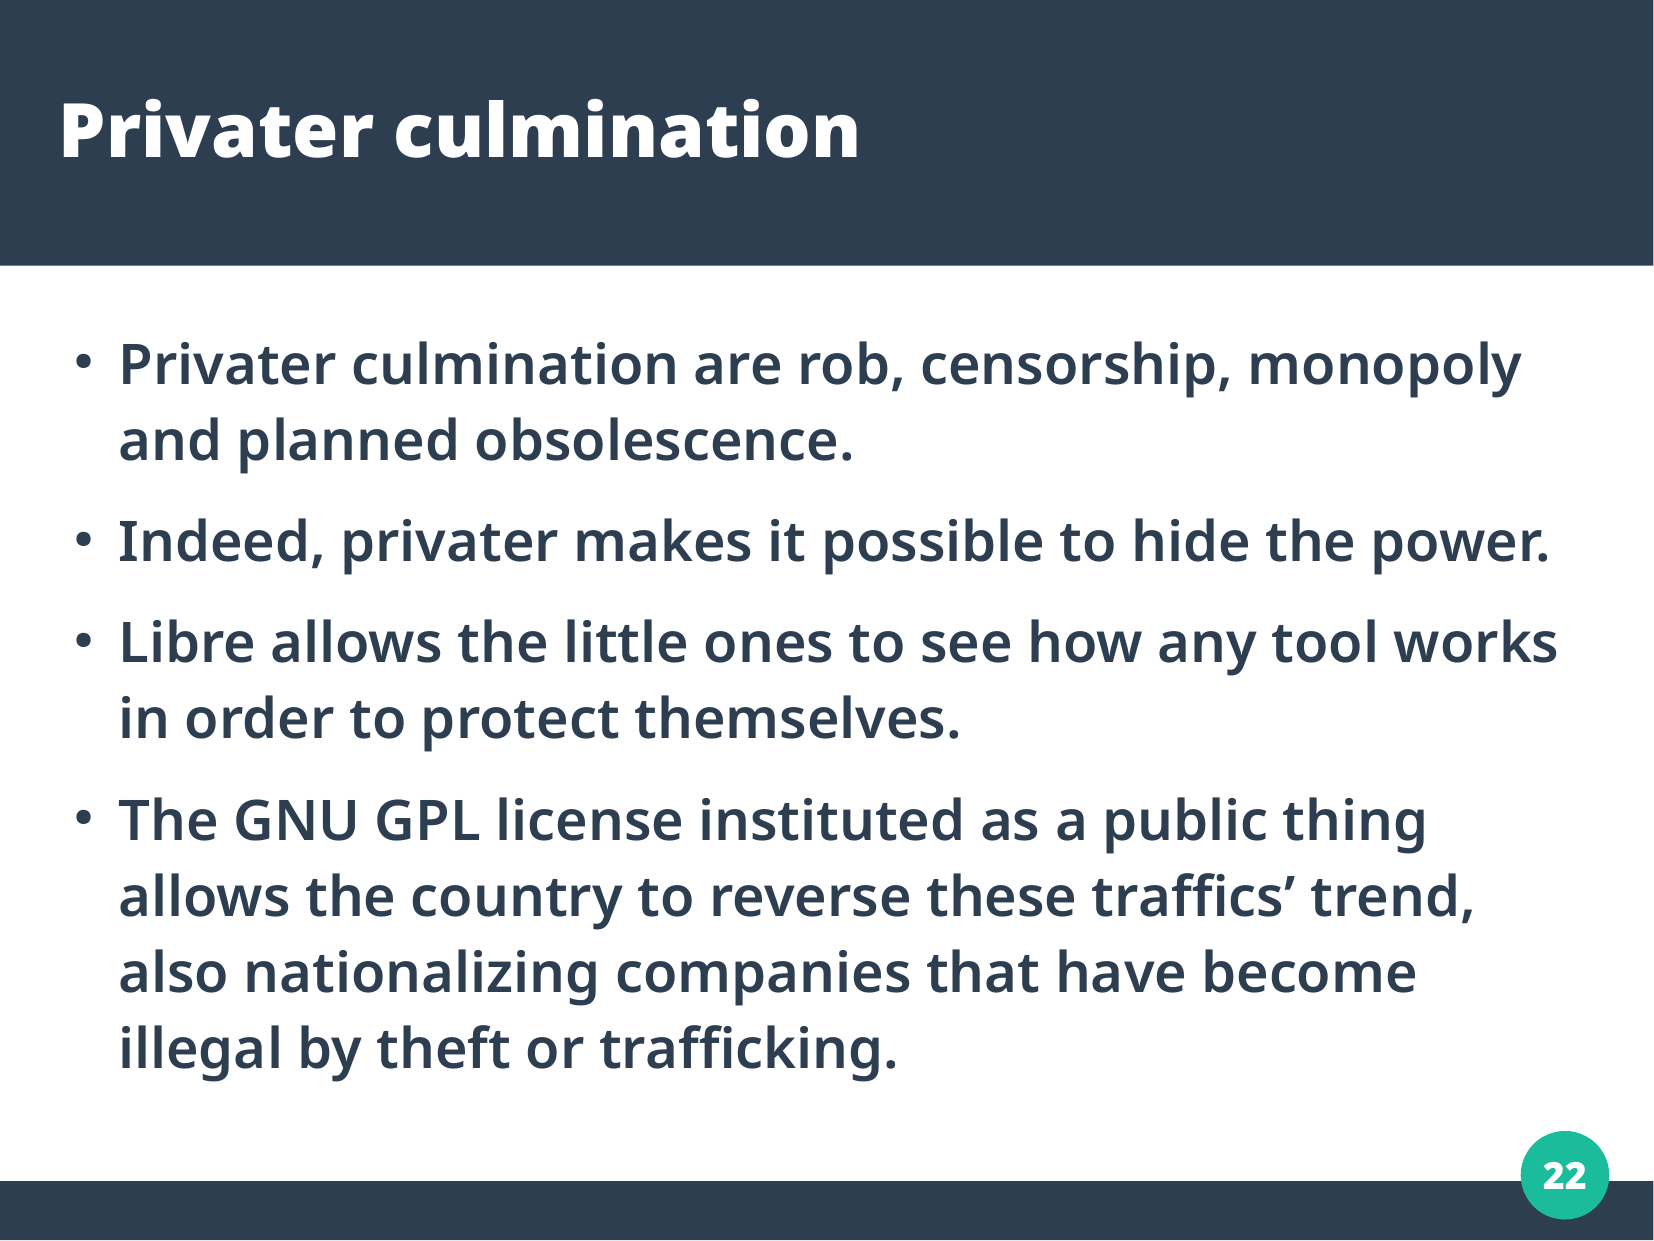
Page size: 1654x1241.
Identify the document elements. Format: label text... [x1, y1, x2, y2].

list Privater culmination are rob, censorship, monopoly and planned obsolescence. Indeed, privater makes it possible to hide the power. Libre allows the little ones to see how any tool works in order to protect themselves. The GNU GPL license instituted as a public thing allows the country to reverse these traffics’ trend, also nationalizing companies that have become illegal by theft or trafficking. [59, 324, 1595, 1152]
title Privater culmination [59, 49, 1595, 207]
